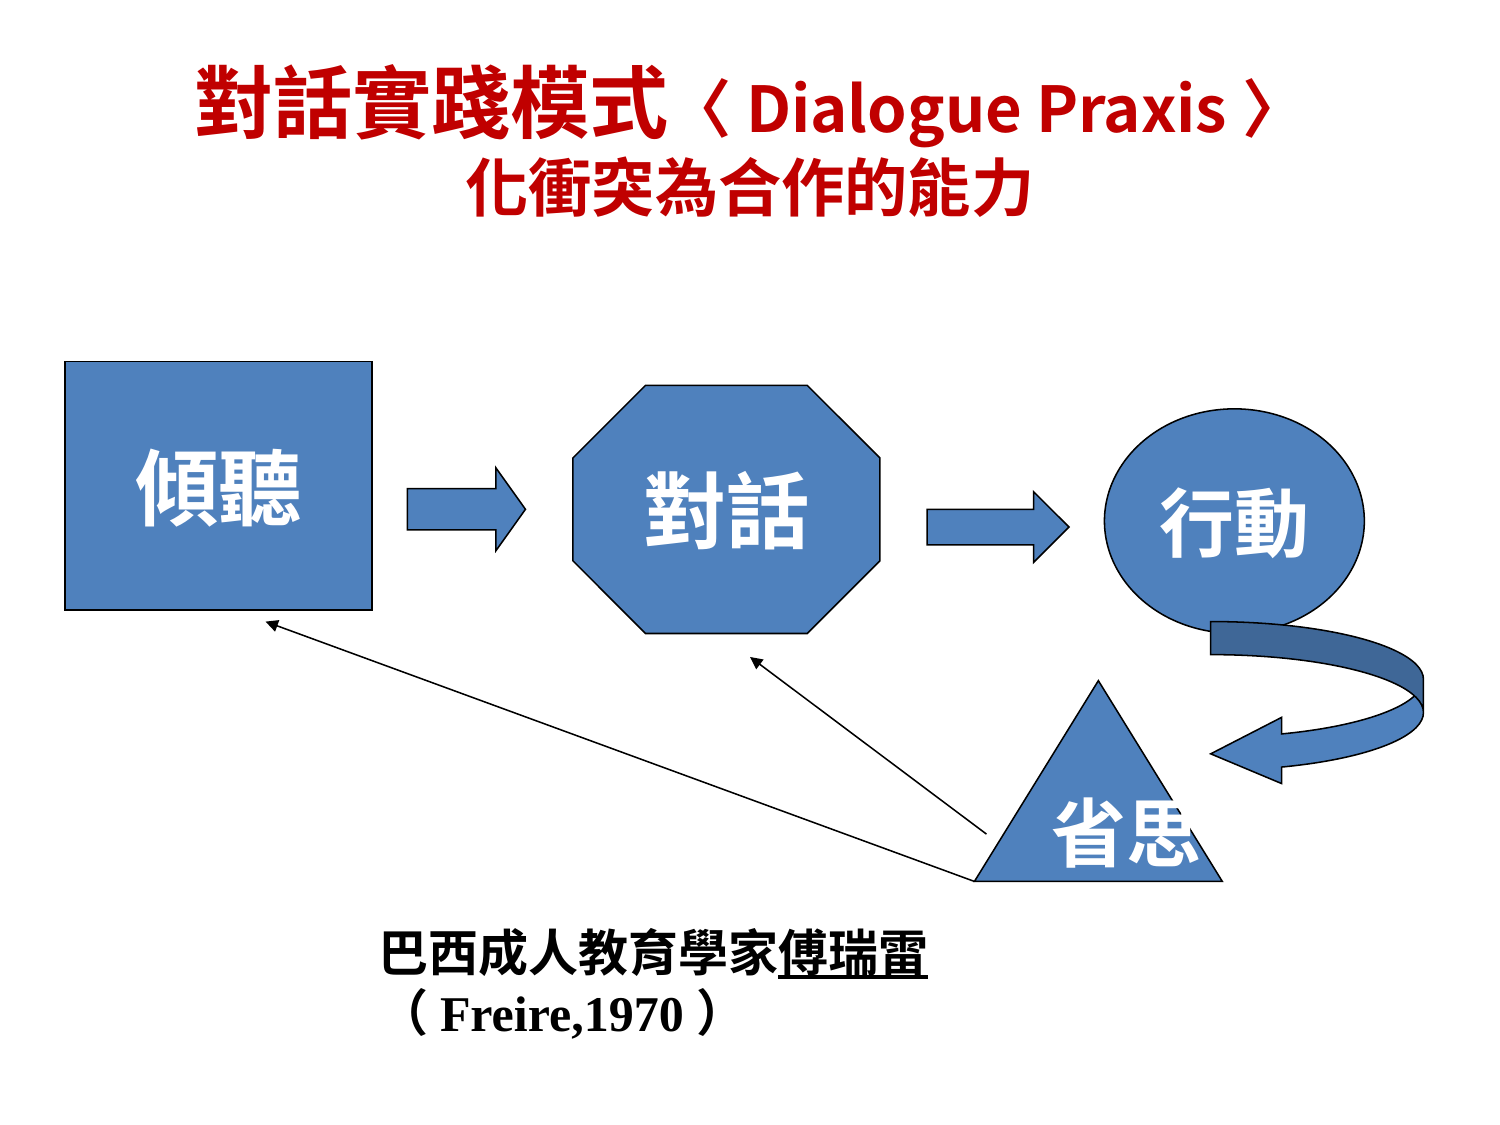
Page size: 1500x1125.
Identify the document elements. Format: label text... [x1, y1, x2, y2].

title 對話實踐模式〈Dialogue Praxis〉 化衝突為合作的能力 [75, 45, 1425, 233]
text_box [407, 467, 526, 551]
text_box 省思 [1145, 808, 1159, 815]
text_box 省思 [1145, 822, 1159, 828]
text_box 巴西成人教育學家傅瑞雷 （Freire,1970） [363, 913, 1238, 1049]
text_box 省思 [1168, 822, 1181, 828]
text_box [927, 491, 1070, 563]
text_box 省思 [975, 680, 1223, 882]
text_box 對話 [572, 385, 880, 634]
text_box 省思 [1168, 808, 1181, 815]
text_box [1210, 621, 1424, 784]
text_box 行動 [1104, 408, 1365, 632]
text_box 傾聽 [64, 361, 373, 610]
